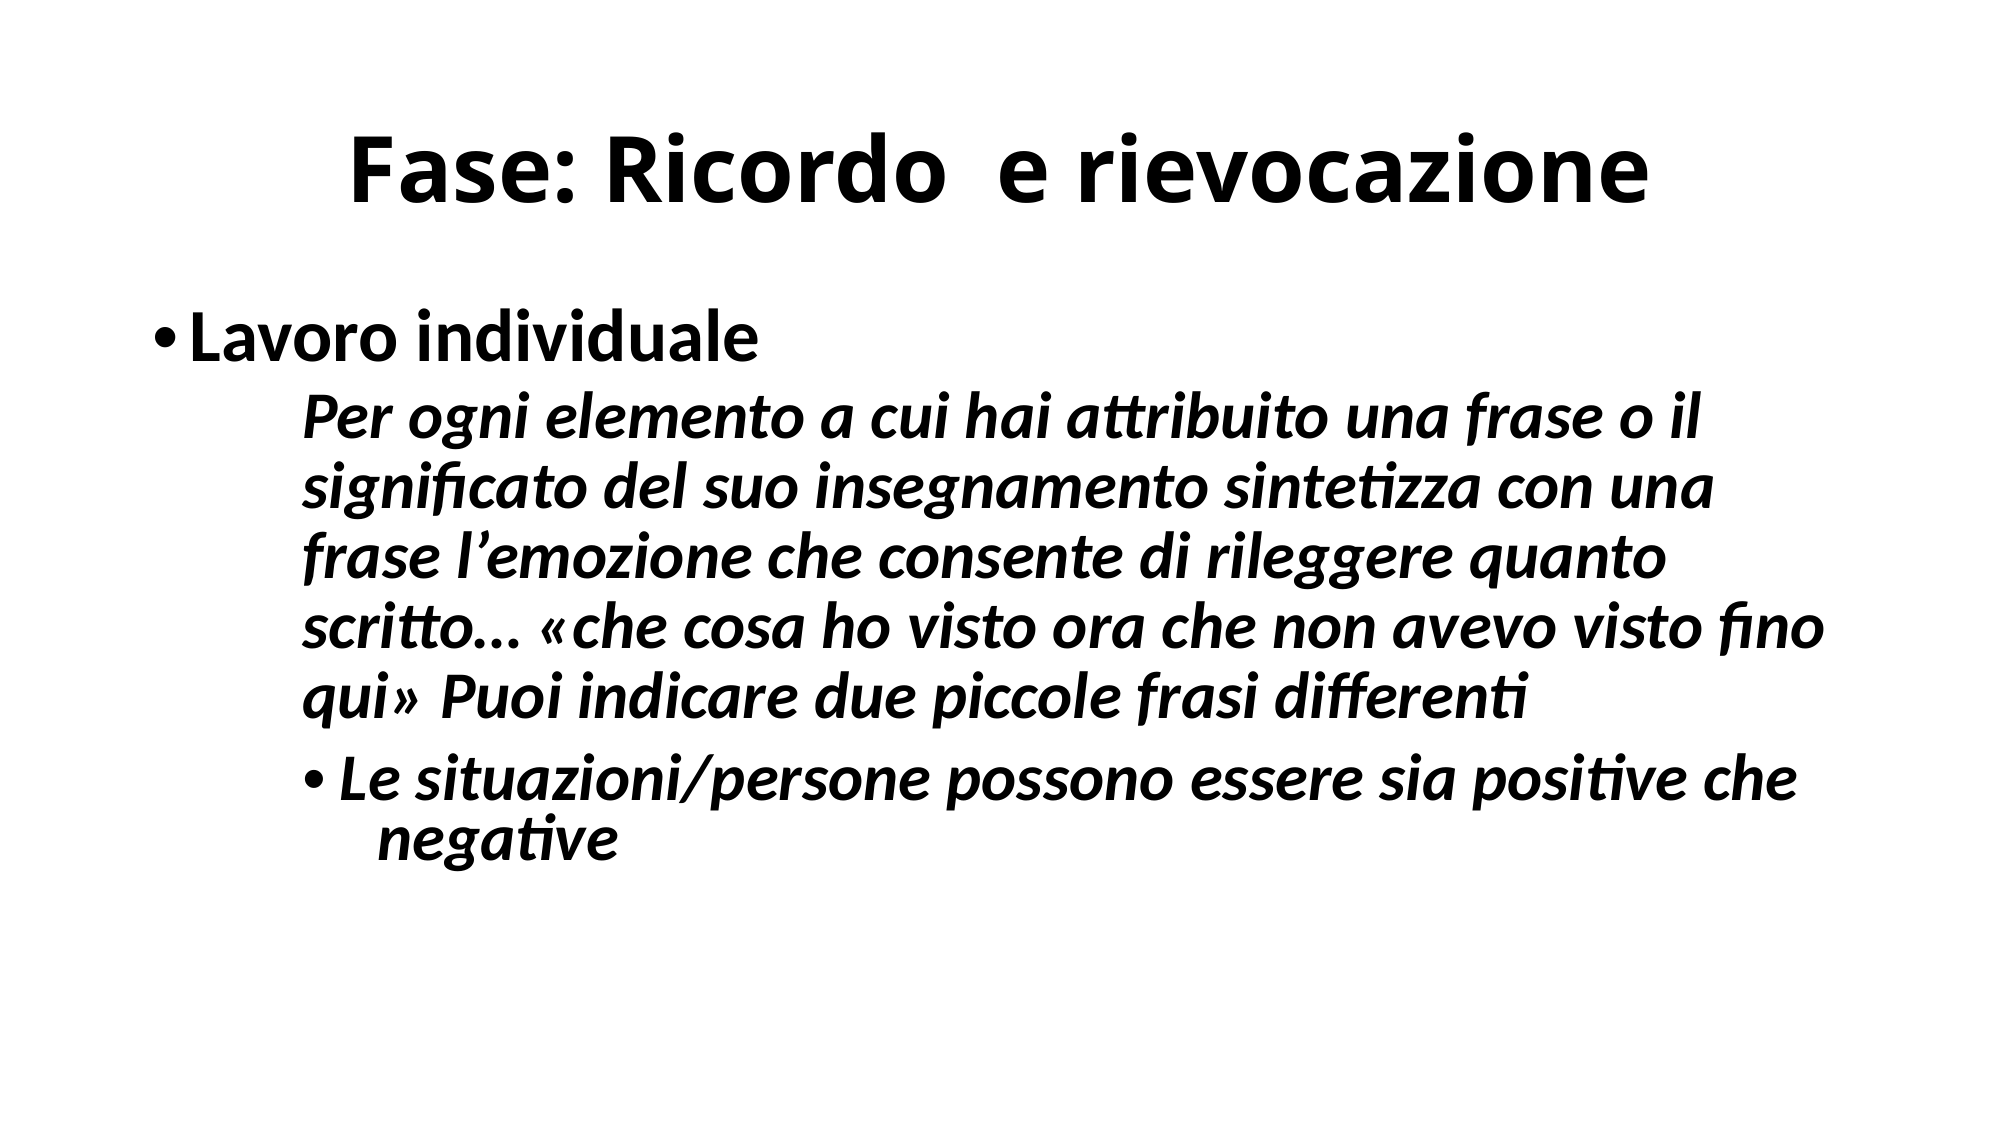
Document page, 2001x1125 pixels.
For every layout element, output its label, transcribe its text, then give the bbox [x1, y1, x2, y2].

title Fase: Ricordo e rievocazione [137, 59, 1863, 278]
list Lavoro individuale Per ogni elemento a cui hai attribuito una frase o il significato del suo insegnamento sintetizza con una frase l’emozione che consente di rileggere quanto scritto… «che cosa ho visto ora che non avevo visto fino qui» Puoi indicare due piccole frasi differenti Le situazioni/persone possono essere sia positive che negative [137, 299, 1863, 1014]
